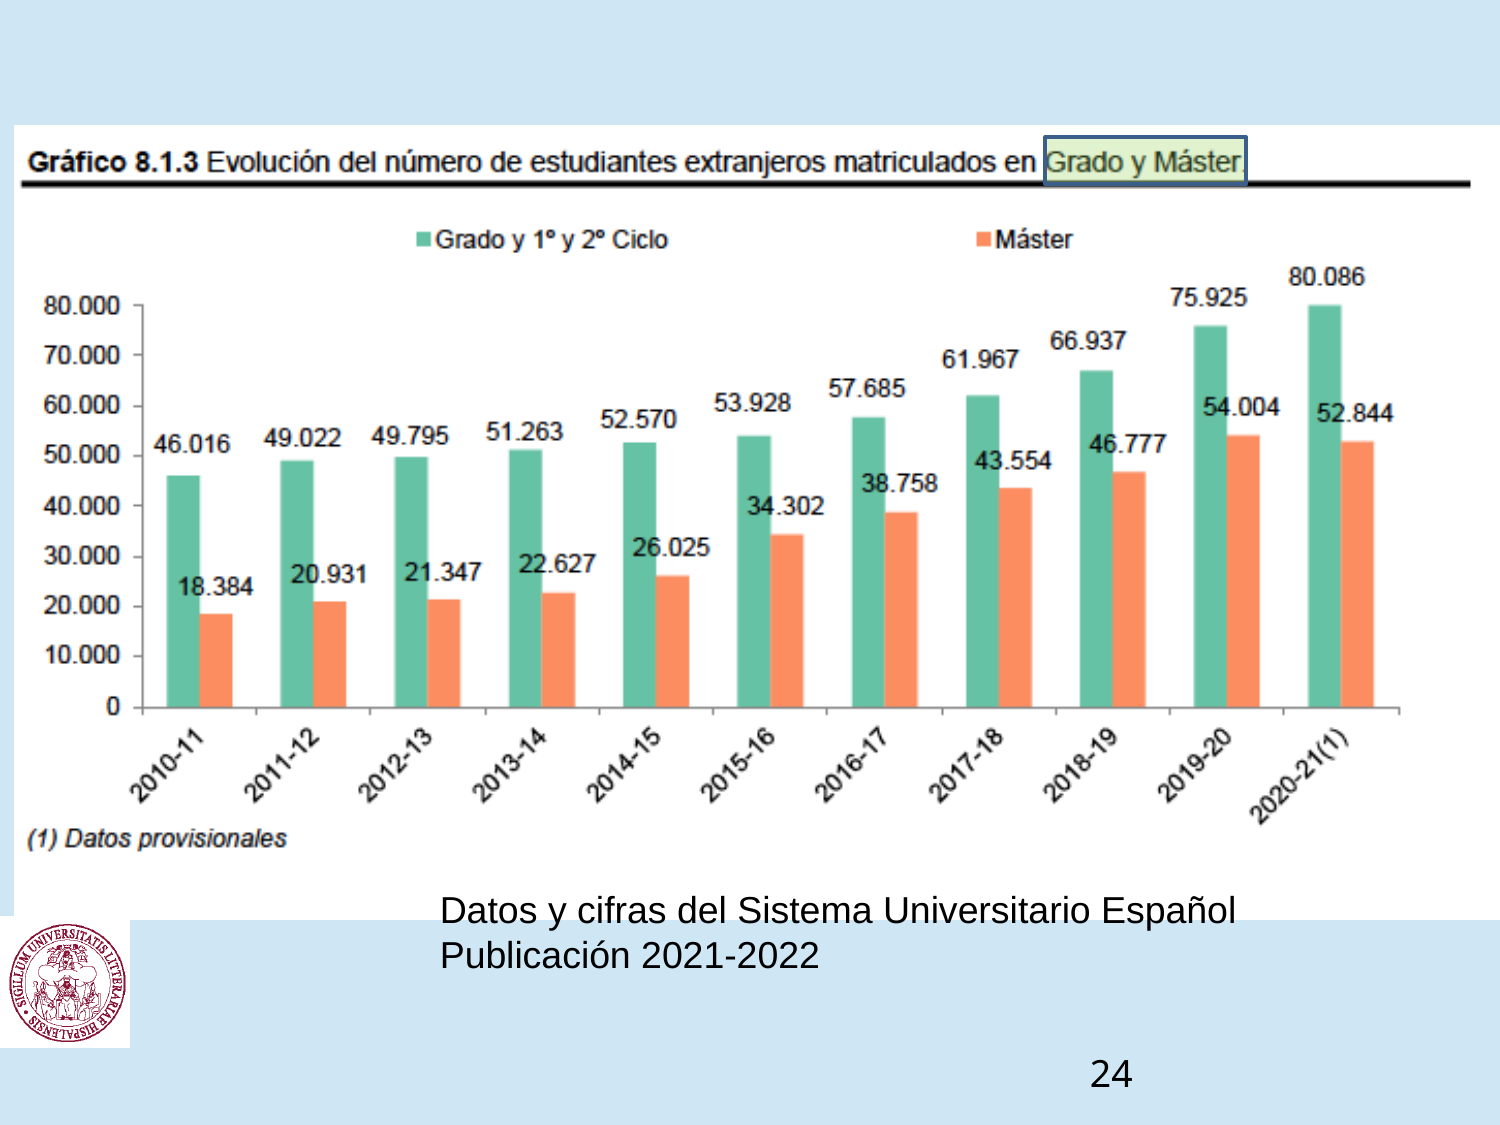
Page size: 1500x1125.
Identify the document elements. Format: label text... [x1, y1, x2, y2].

text_box [1045, 137, 1247, 185]
slide_number <número> [1074, 1042, 1425, 1103]
text_box Datos y cifras del Sistema Universitario Español Publicación 2021-2022 [424, 878, 1353, 984]
picture [0, 125, 1500, 1048]
